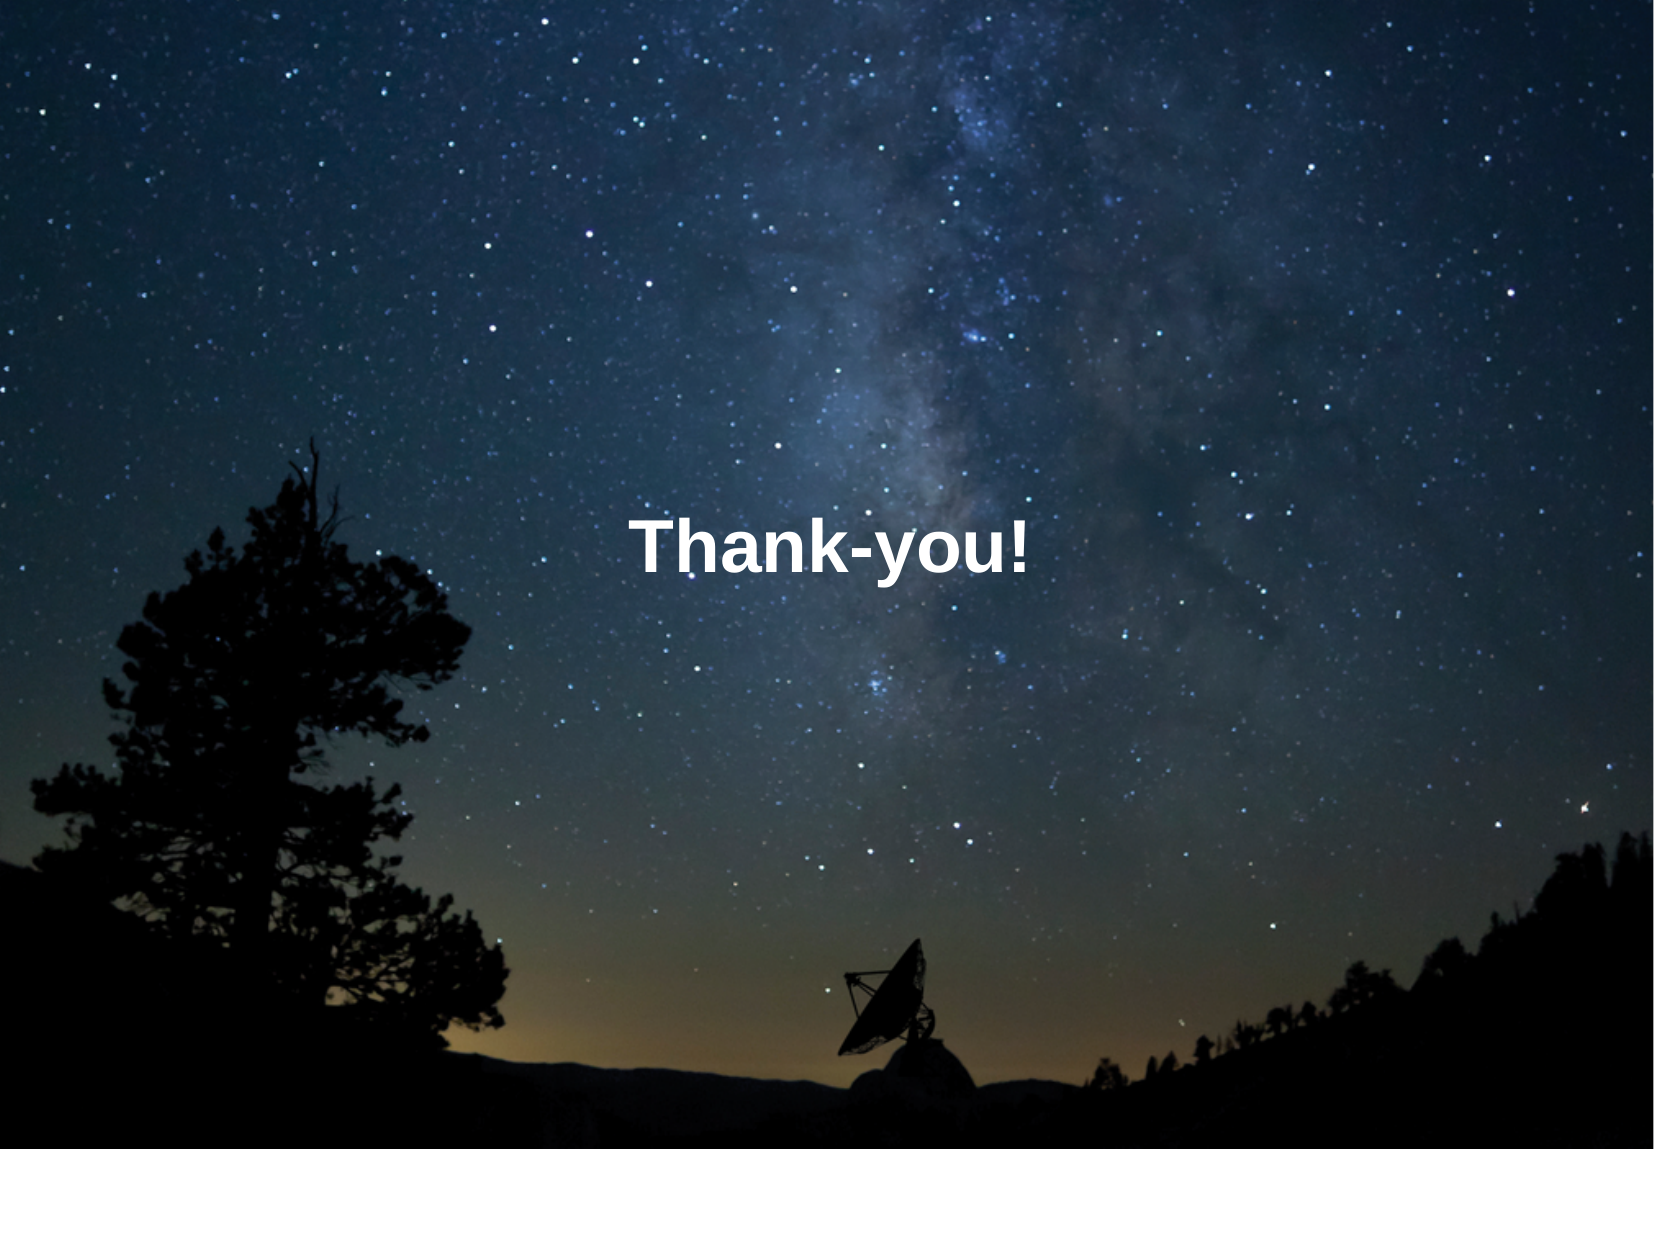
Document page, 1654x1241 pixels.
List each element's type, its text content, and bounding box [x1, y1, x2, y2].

picture [0, 0, 1654, 1149]
subtitle Thank-you! [86, 244, 1576, 1039]
